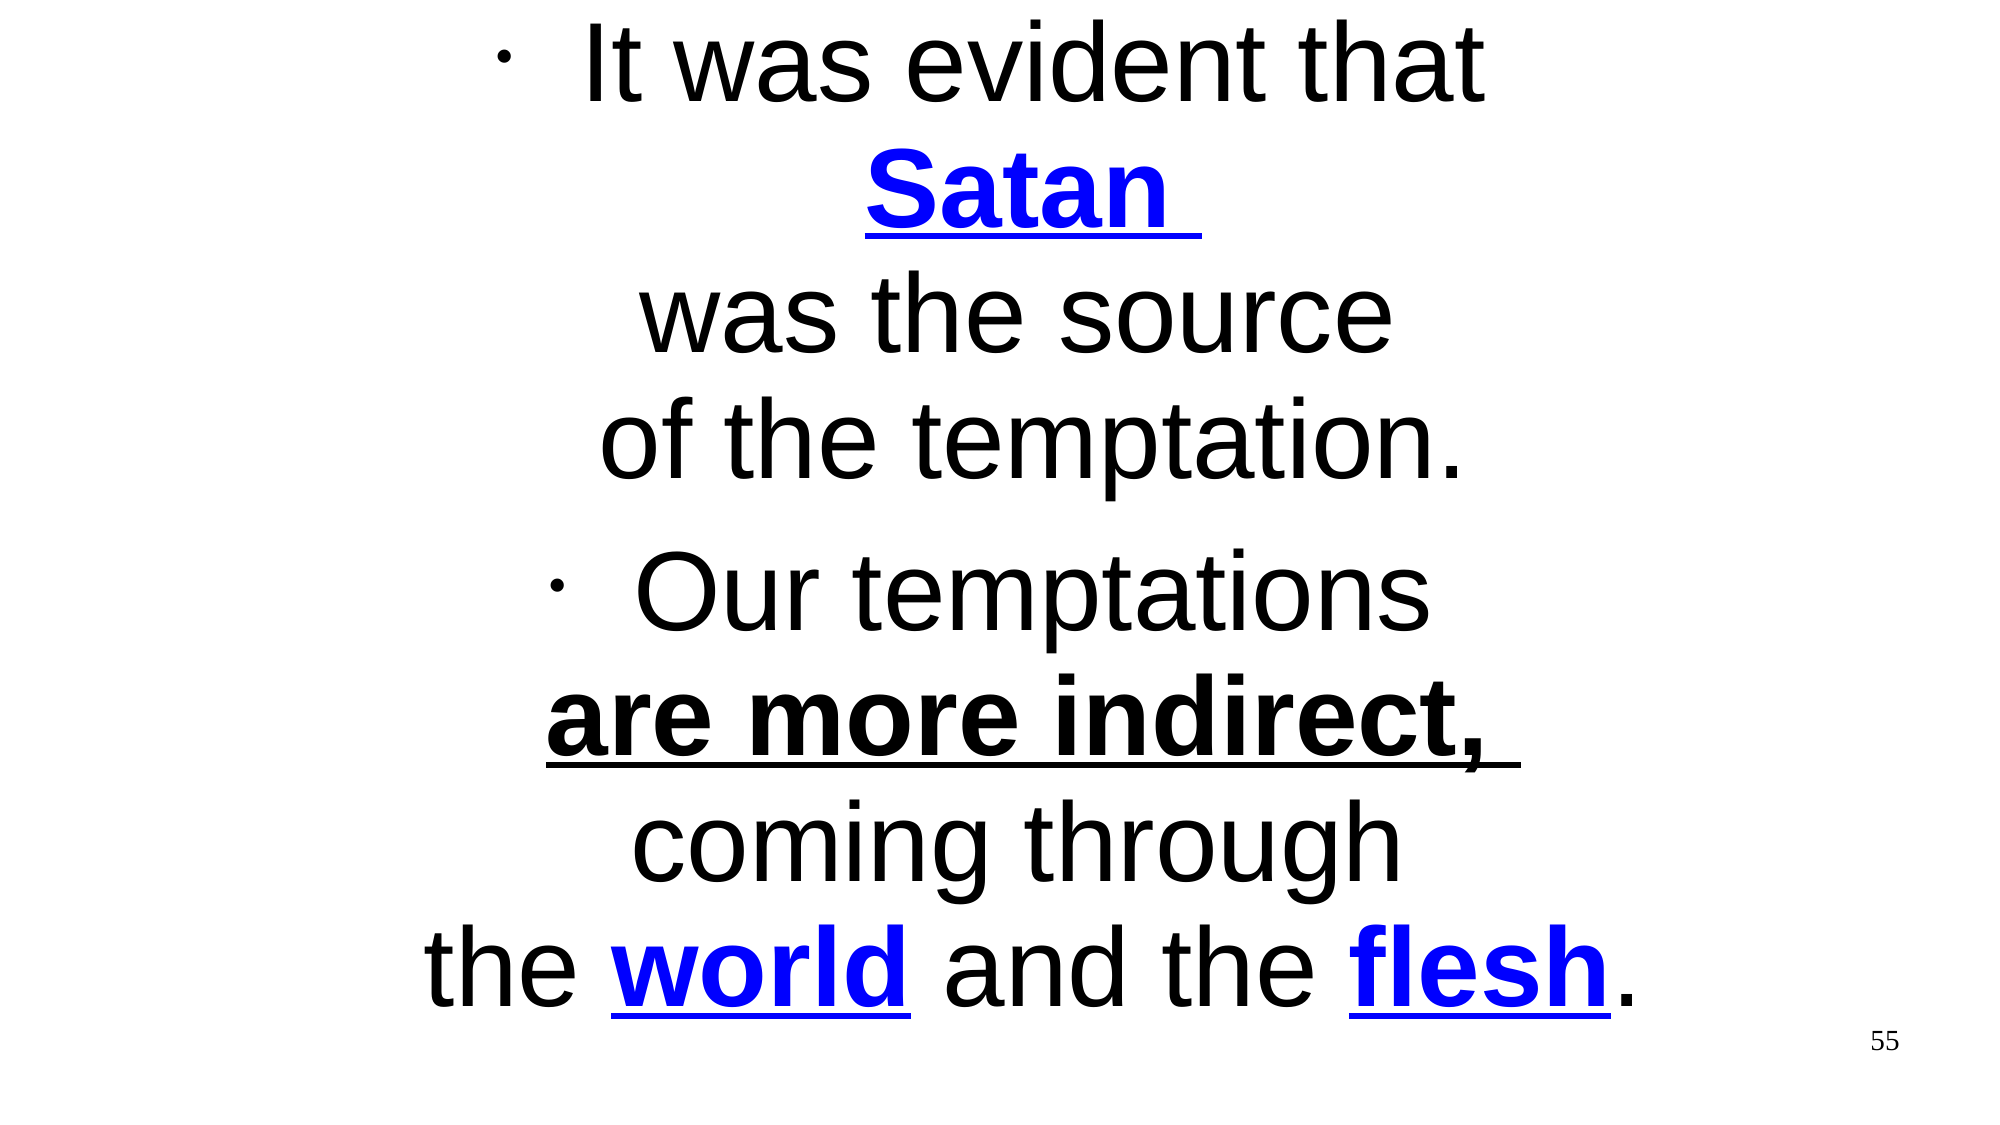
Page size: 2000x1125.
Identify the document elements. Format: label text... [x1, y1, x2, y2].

list It was evident that Satan was the source of the temptation. Our temptations are more indirect, coming through the world and the flesh. [0, 0, 1996, 1123]
